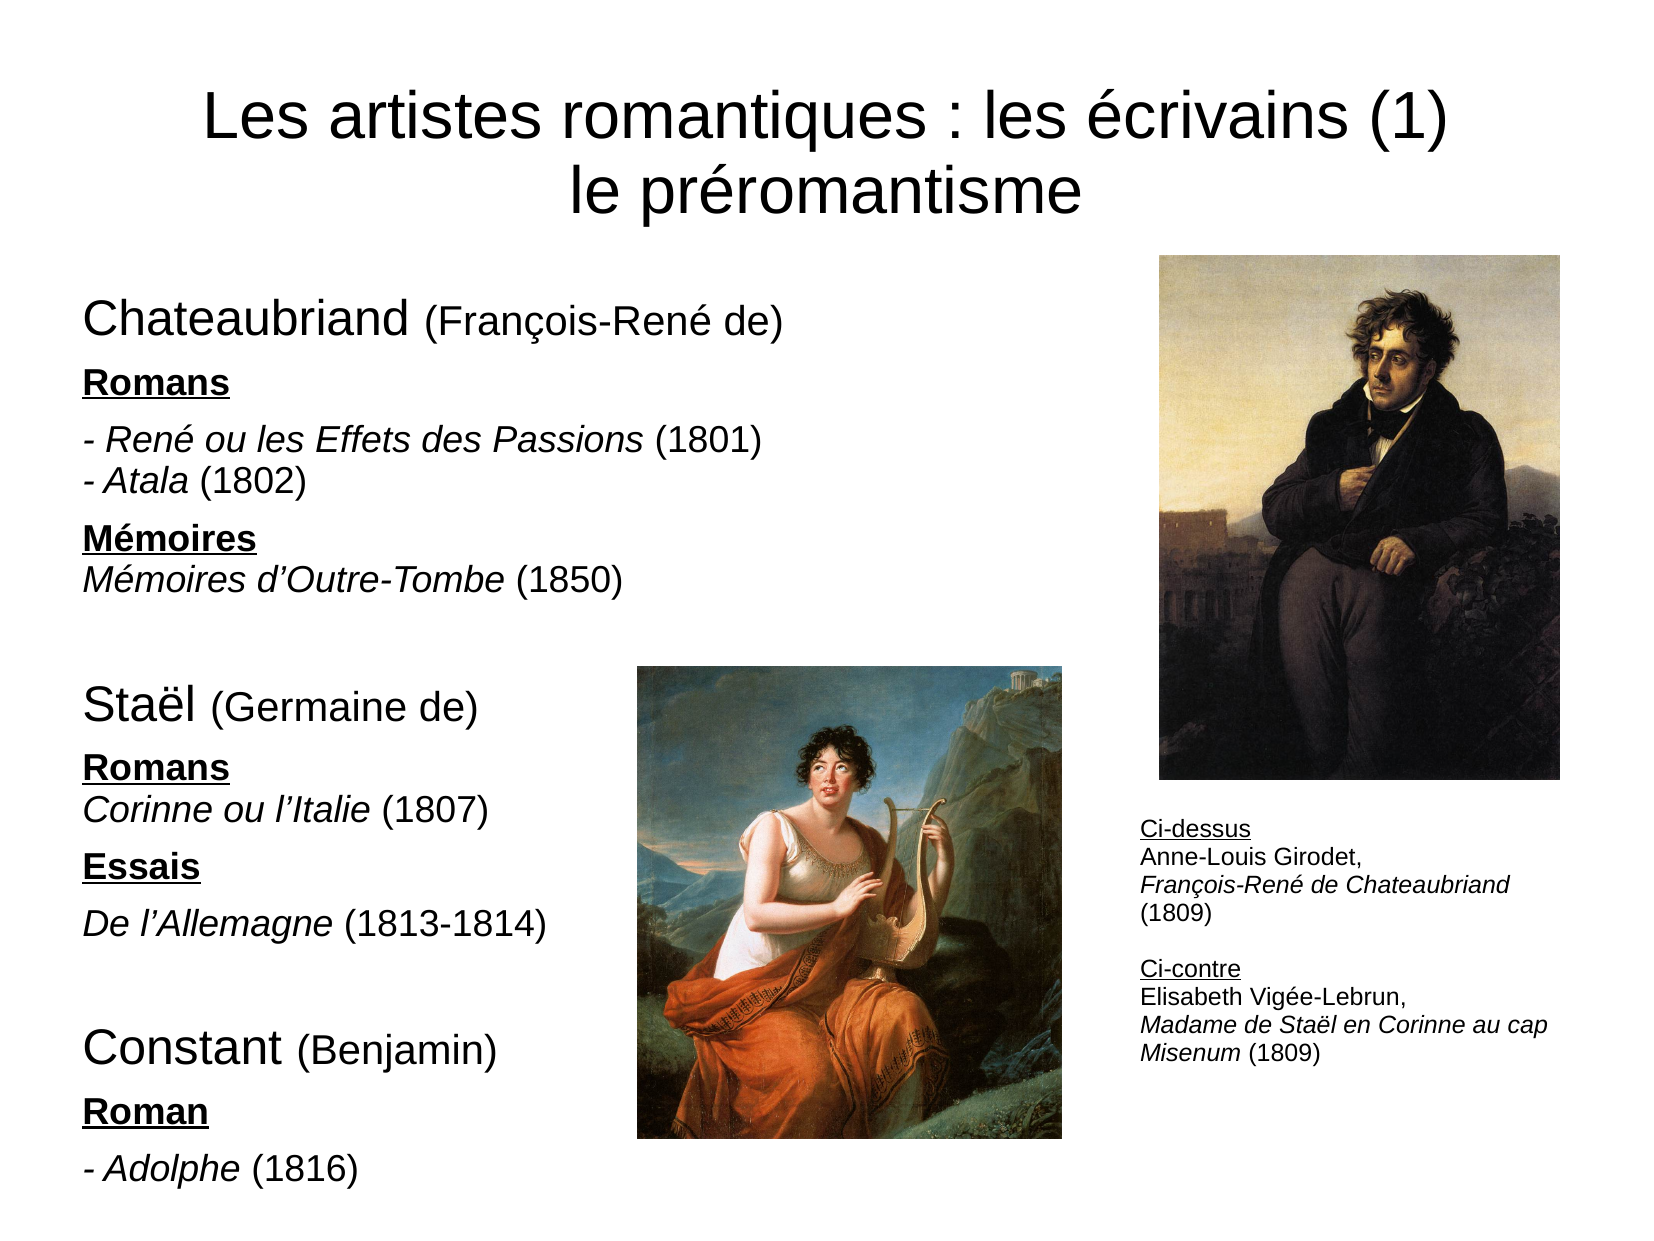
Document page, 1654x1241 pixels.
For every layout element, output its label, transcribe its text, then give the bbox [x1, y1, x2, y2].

picture [1159, 255, 1560, 780]
list Ci-dessus Anne-Louis Girodet, François-René de Chateaubriand (1809) Ci-contre Elisabeth Vigée-Lebrun, Madame de Staël en Corinne au cap Misenum (1809) [1140, 814, 1583, 1069]
list Chateaubriand (François-René de) Romans - René ou les Effets des Passions (1801) - Atala (1802) Mémoires Mémoires d’Outre-Tombe (1850) Staël (Germaine de) Romans Corinne ou l’Italie (1807) Essais De l’Allemagne (1813-1814) Constant (Benjamin) Roman - Adolphe (1816) [82, 290, 809, 1196]
picture [809, 666, 1062, 1139]
title Les artistes romantiques : les écrivains (1) le préromantisme [82, 49, 1571, 257]
